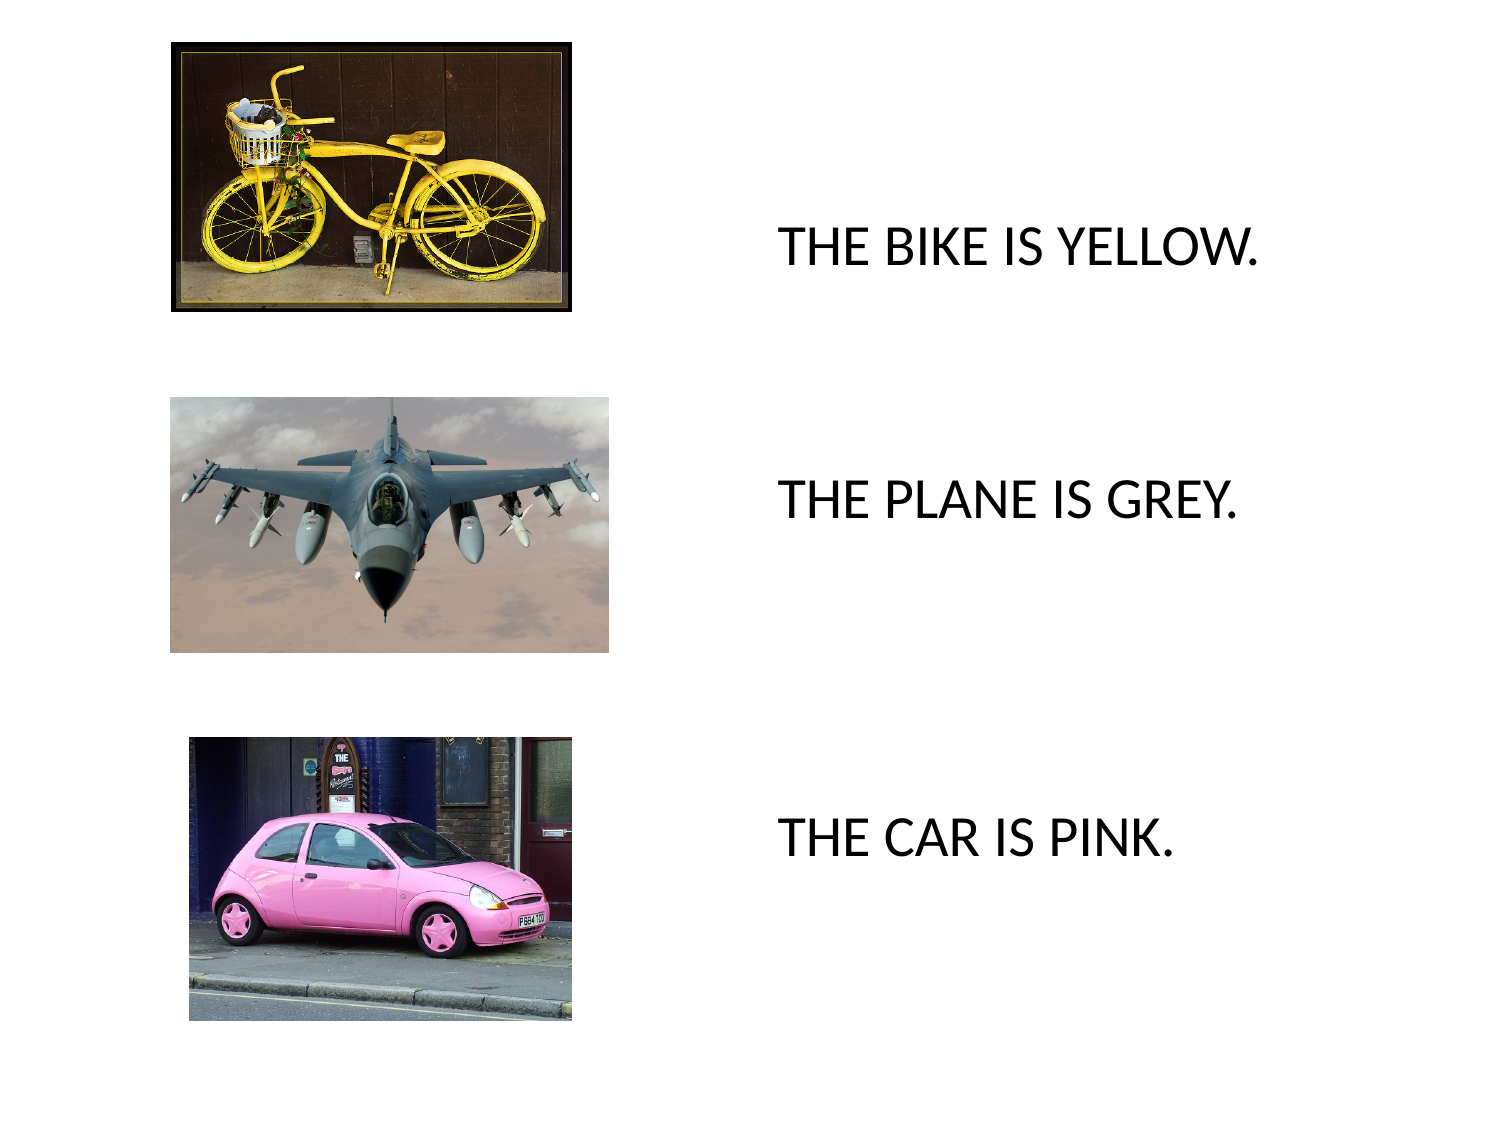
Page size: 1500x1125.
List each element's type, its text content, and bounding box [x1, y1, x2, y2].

picture [170, 397, 609, 653]
picture [189, 738, 572, 1021]
list THE BIKE IS YELLOW. THE PLANE IS GREY. THE CAR IS PINK. [762, 30, 1426, 1071]
picture [171, 42, 572, 312]
